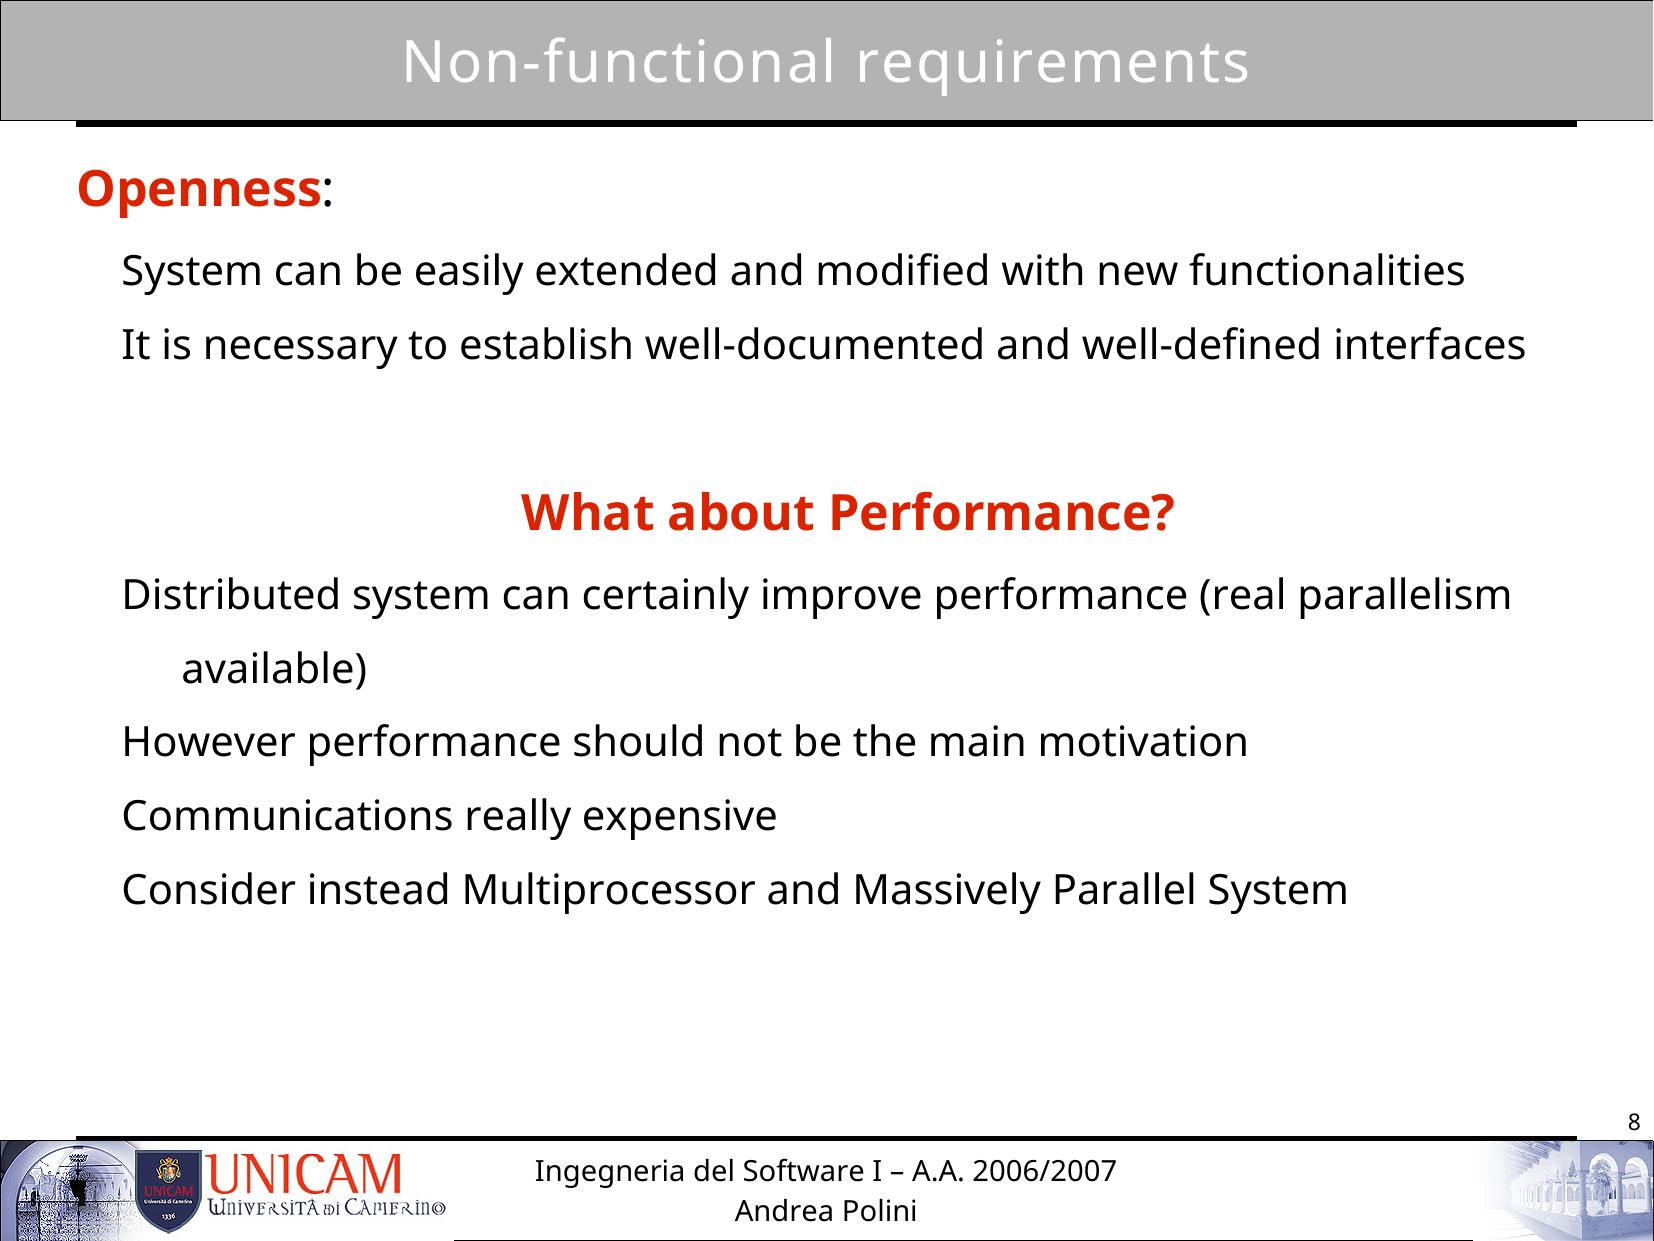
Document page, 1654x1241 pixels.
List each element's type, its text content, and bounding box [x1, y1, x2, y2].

list Openness: System can be easily extended and modified with new functionalities It is necessary to establish well-documented and well-defined interfaces What about Performance? Distributed system can certainly improve performance (real parallelism available) However performance should not be the main motivation Communications really expensive Consider instead Multiprocessor and Massively Parallel System [76, 152, 1577, 943]
picture [0, 1141, 454, 1241]
title Non-functional requirements [0, 0, 1653, 121]
picture [1473, 1141, 1654, 1241]
